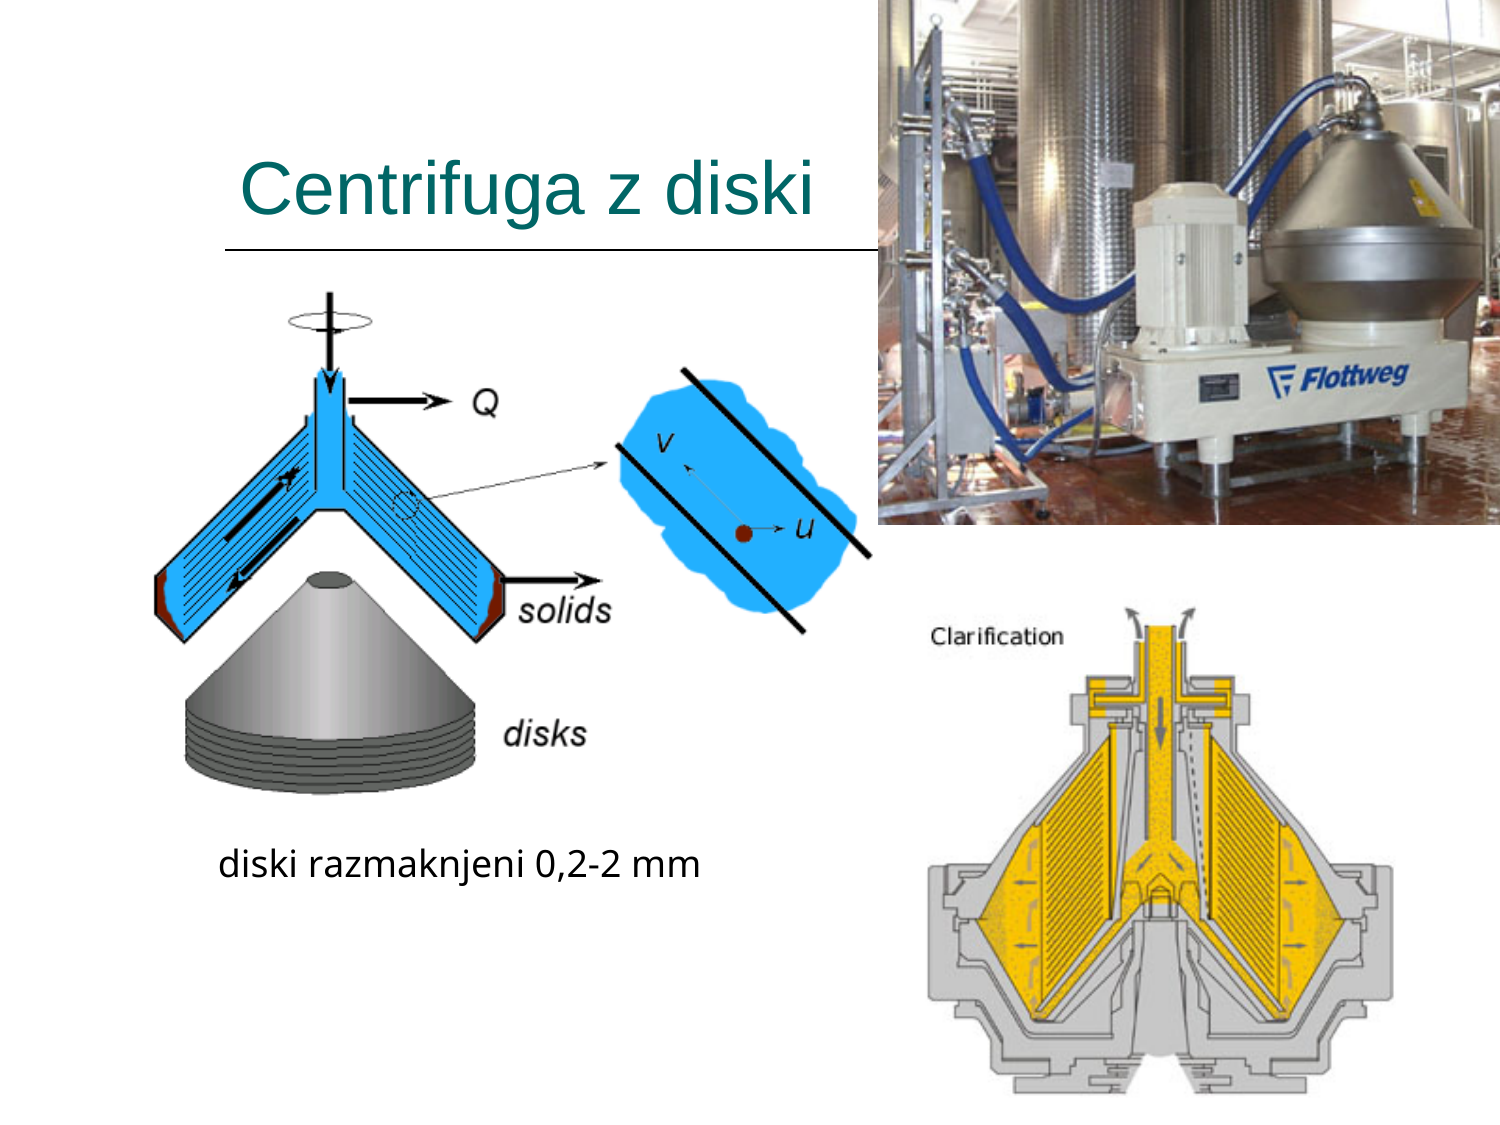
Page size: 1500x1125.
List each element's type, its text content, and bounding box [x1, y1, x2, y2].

text_box diski razmaknjeni 0,2-2 mm [203, 831, 717, 893]
title Centrifuga z diski [224, 49, 878, 237]
picture [140, 0, 1500, 830]
picture [925, 585, 1407, 1125]
